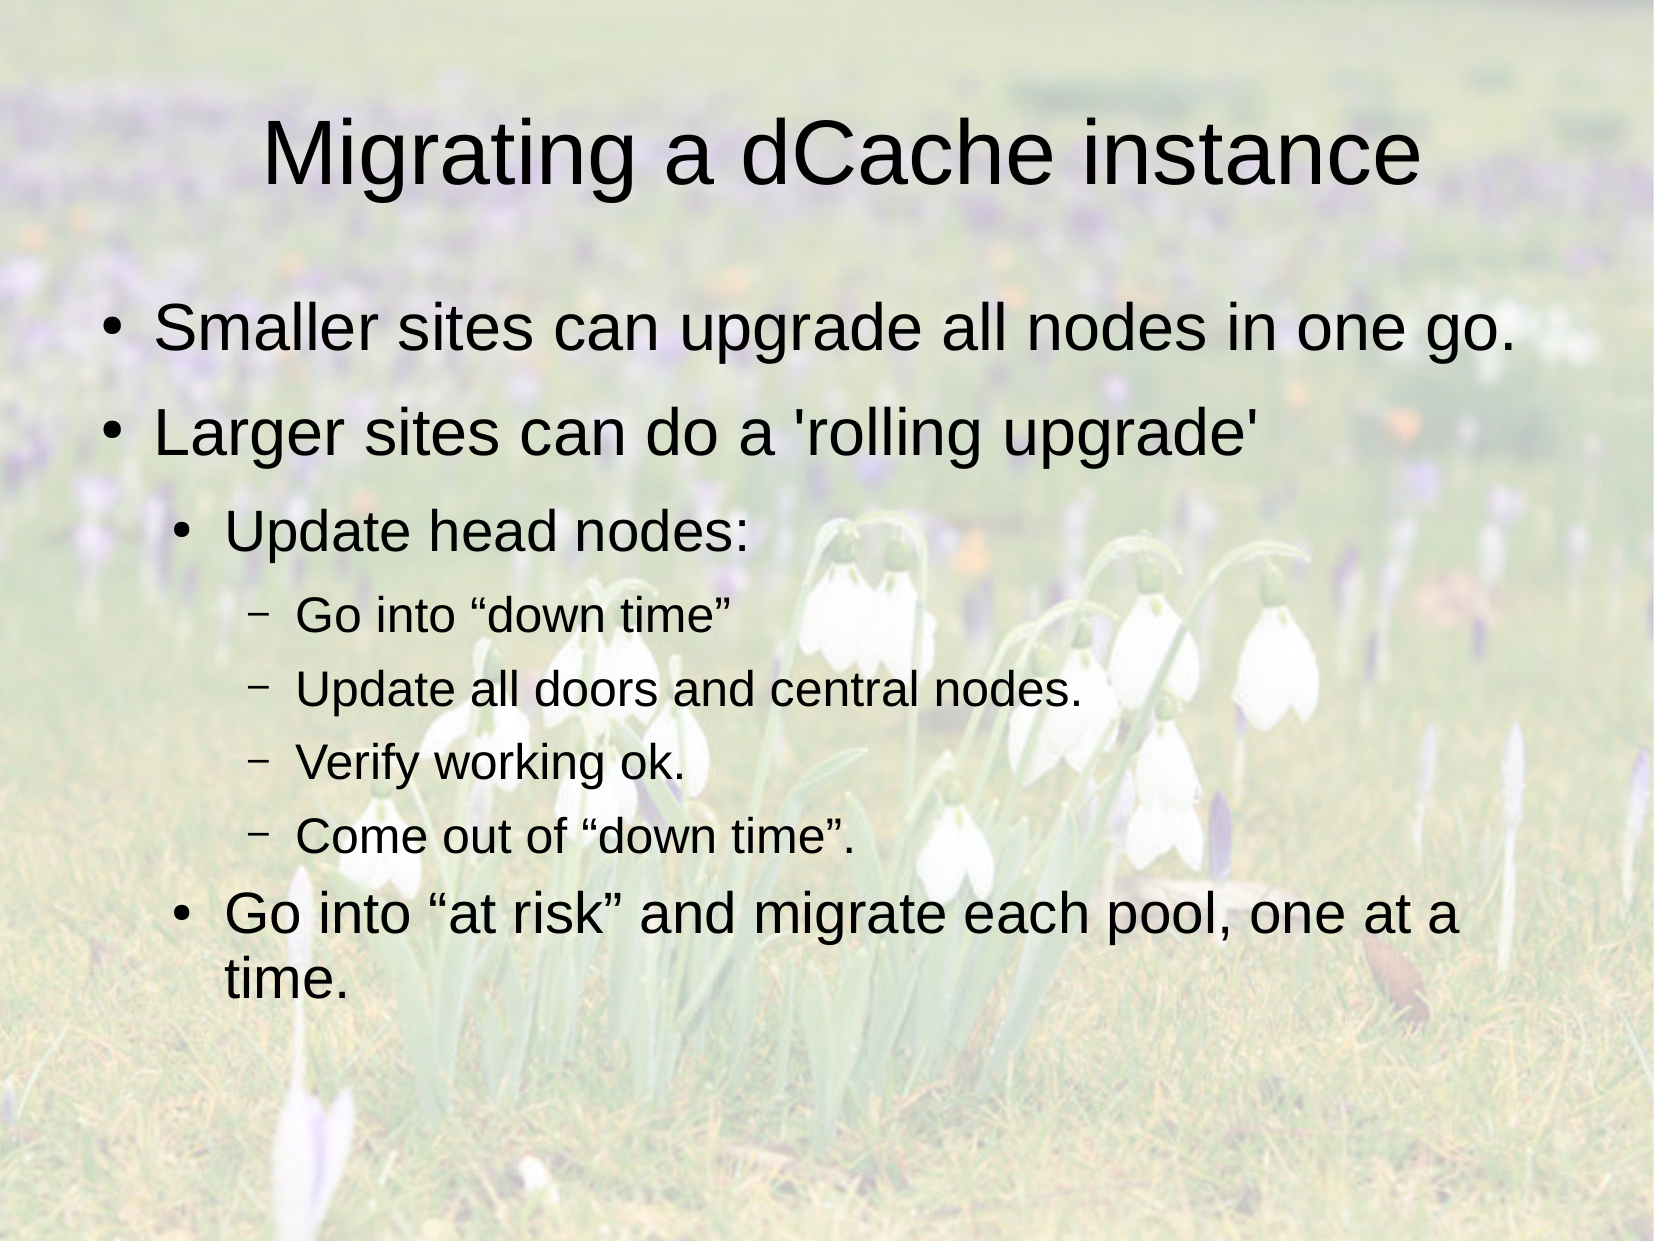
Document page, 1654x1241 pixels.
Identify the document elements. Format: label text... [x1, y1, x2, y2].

picture [0, 0, 1654, 1241]
list Smaller sites can upgrade all nodes in one go. Larger sites can do a 'rolling upgrade' Update head nodes: Go into “down time” Update all doors and central nodes. Verify working ok. Come out of “down time”. Go into “at risk” and migrate each pool, one at a time. [82, 290, 1571, 1109]
title Migrating a dCache instance [82, 49, 1571, 257]
